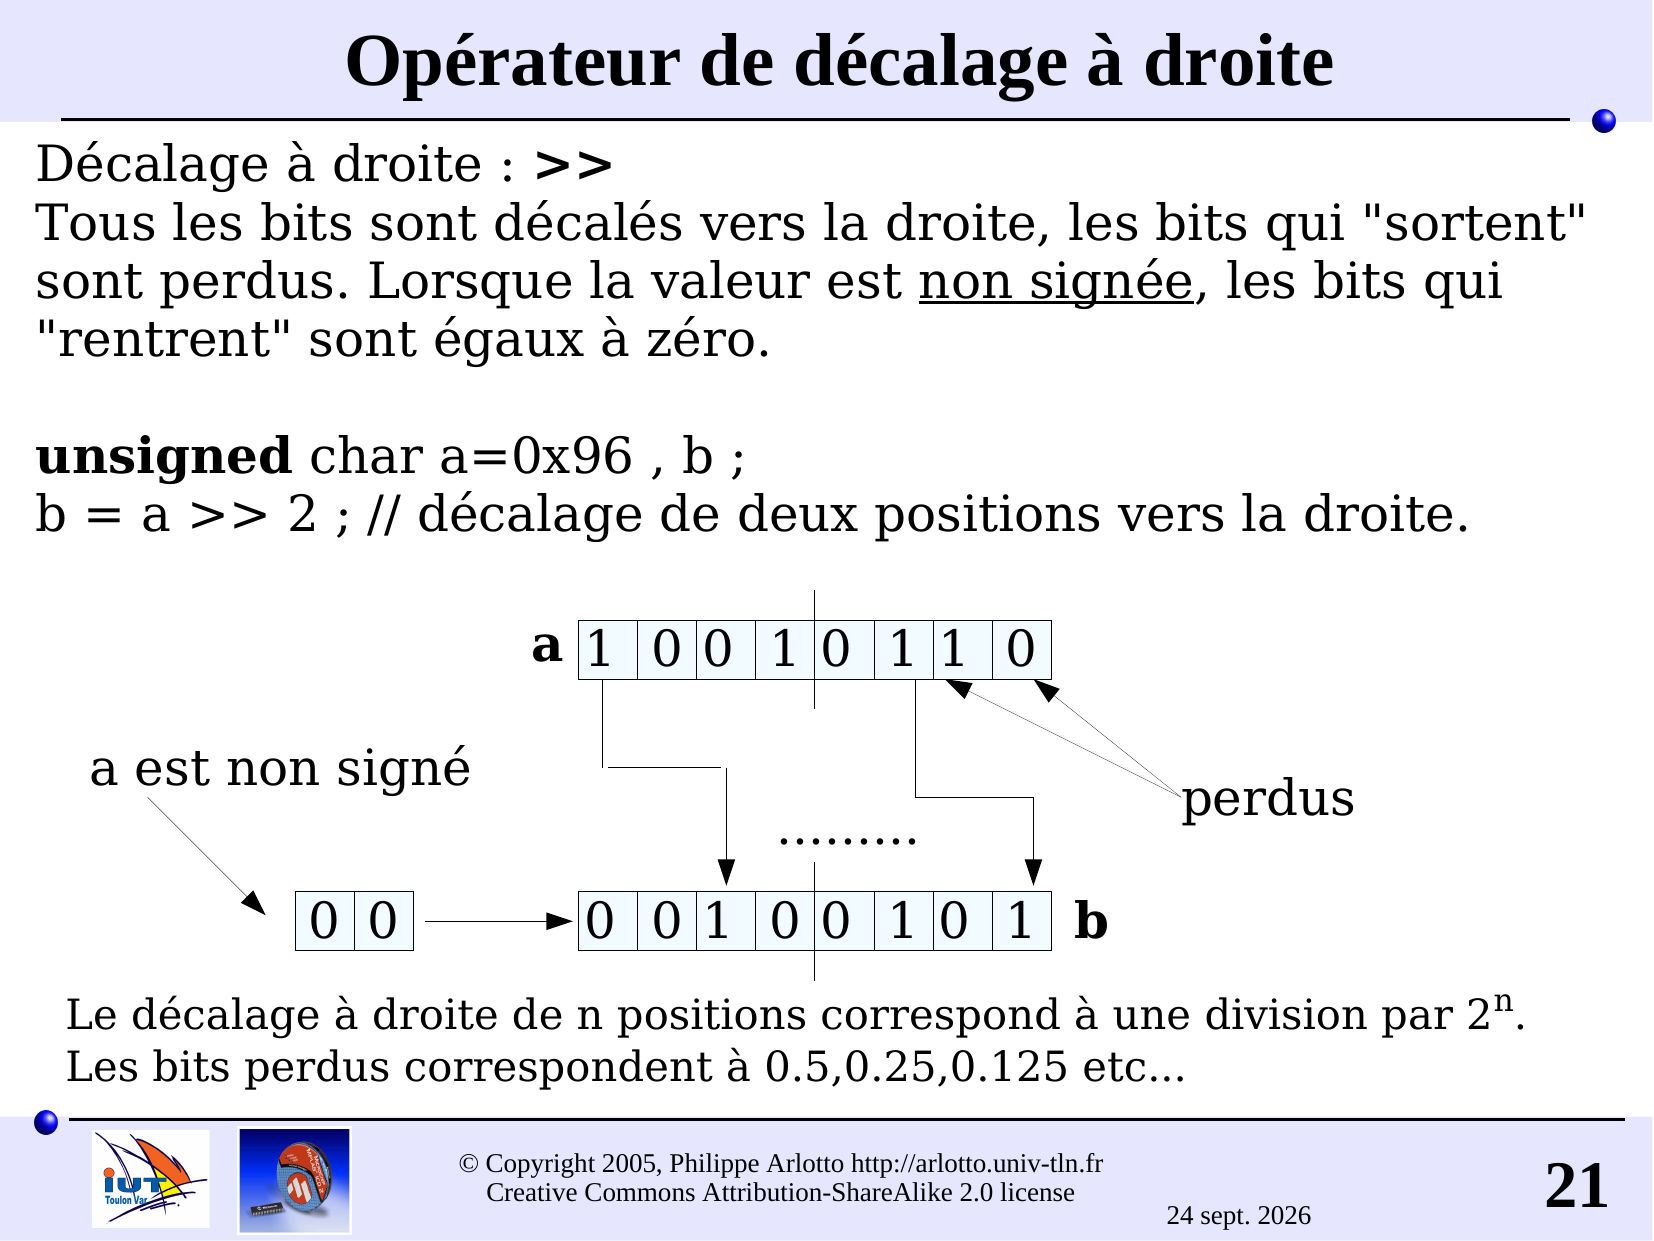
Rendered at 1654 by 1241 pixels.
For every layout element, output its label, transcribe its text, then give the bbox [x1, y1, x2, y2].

text_box perdus [1181, 768, 1357, 827]
text_box a est non signé [89, 738, 473, 798]
text_box 1 [874, 620, 933, 680]
text_box a [531, 614, 565, 673]
text_box Décalage à droite : >> Tous les bits sont décalés vers la droite, les bits qui "sortent" sont perdus. Lorsque la valeur est non signée, les bits qui "rentrent" sont égaux à zéro. unsigned char a=0x96 , b ; b = a >> 2 ; // décalage de deux positions vers la droite. [35, 134, 1636, 544]
text_box 1 [933, 620, 992, 680]
text_box 0 [815, 620, 874, 680]
text_box 0 [992, 620, 1052, 680]
text_box 0 [295, 891, 355, 951]
text_box b [1075, 891, 1111, 951]
text_box Le décalage à droite de n positions correspond à une division par 2n. Les bits perdus correspondent à 0.5,0.25,0.125 etc... [65, 979, 1528, 1093]
text_box 1 [874, 891, 933, 951]
text_box 0 [578, 891, 637, 951]
text_box 0 [815, 891, 874, 951]
text_box 1 [578, 620, 637, 680]
text_box 1 [696, 891, 755, 951]
text_box 0 [933, 891, 992, 951]
text_box 0 [755, 891, 814, 951]
text_box 1 [992, 891, 1052, 951]
text_box 0 [696, 620, 755, 680]
title Opérateur de décalage à droite [95, 11, 1585, 110]
text_box 0 [637, 620, 696, 680]
text_box 0 [637, 891, 696, 951]
text_box ......... [776, 798, 921, 857]
picture [237, 1126, 352, 1235]
text_box 0 [355, 891, 414, 951]
text_box 1 [755, 620, 814, 680]
